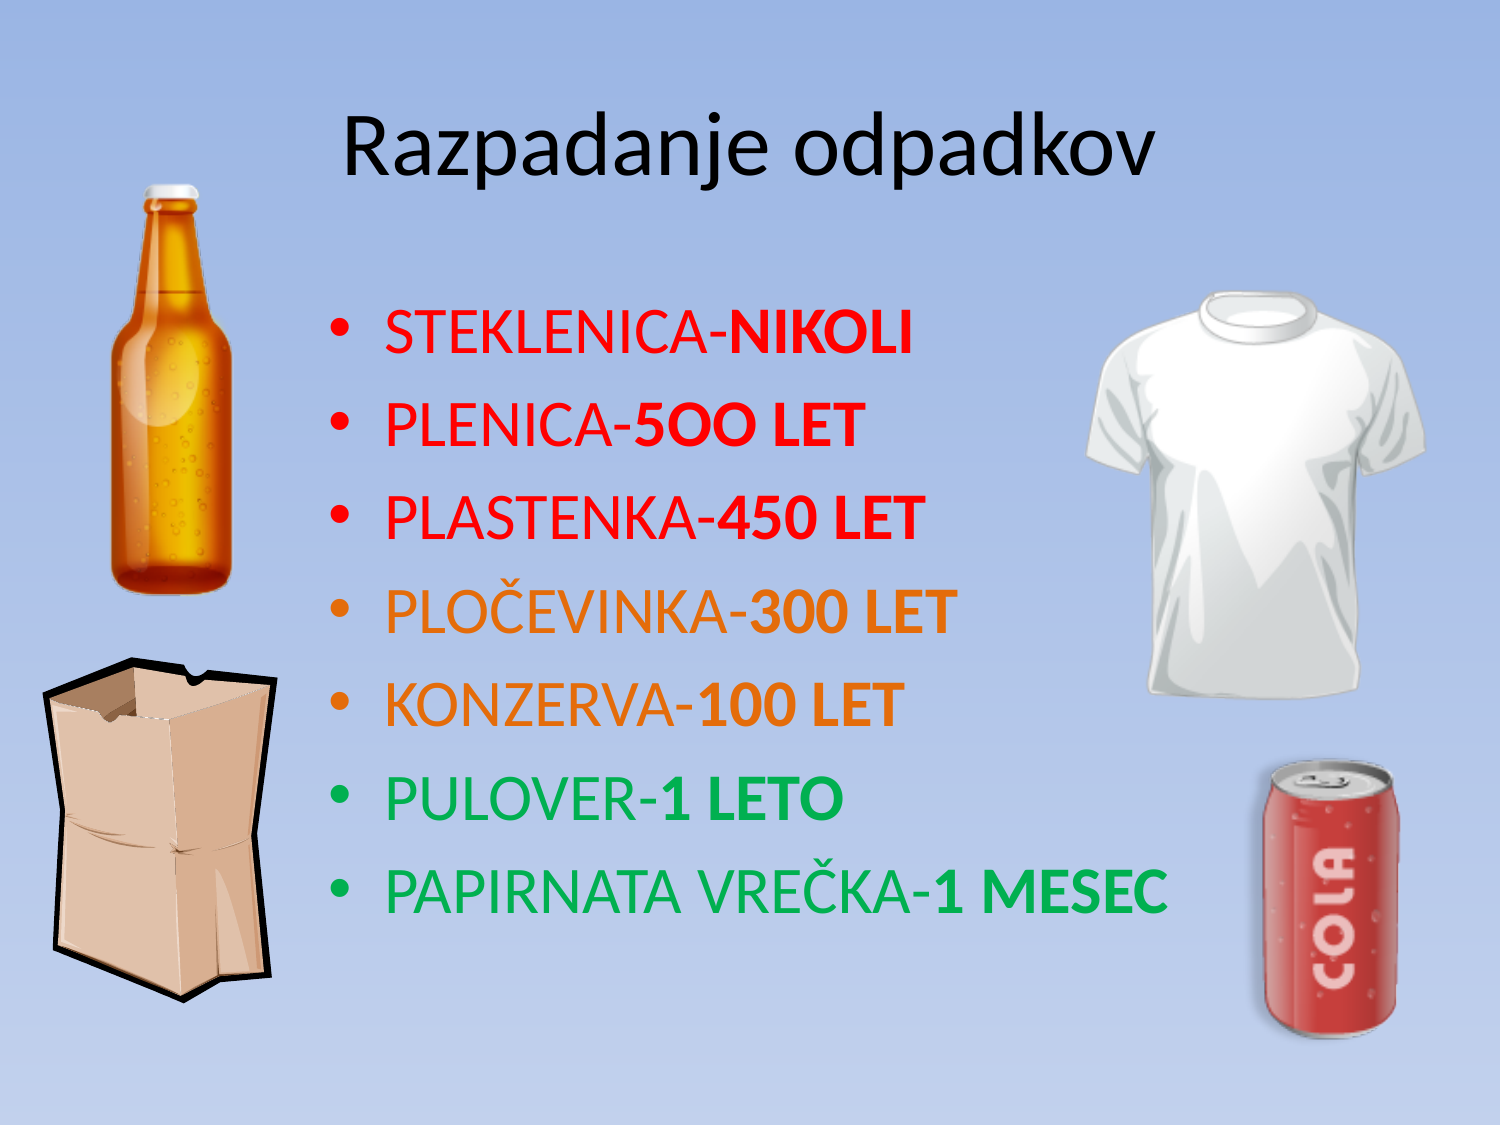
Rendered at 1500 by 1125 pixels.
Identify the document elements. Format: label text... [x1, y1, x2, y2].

picture [0, 167, 407, 618]
picture [994, 258, 1489, 1052]
title Razpadanje odpadkov [75, 45, 1425, 233]
picture [42, 657, 278, 1004]
list STEKLENICA-NIKOLI PLENICA-5OO LET PLASTENKA-450 LET PLOČEVINKA-300 LET KONZERVA-100 LET PULOVER-1 LETO PAPIRNATA VREČKA-1 MESEC [312, 278, 1188, 1022]
